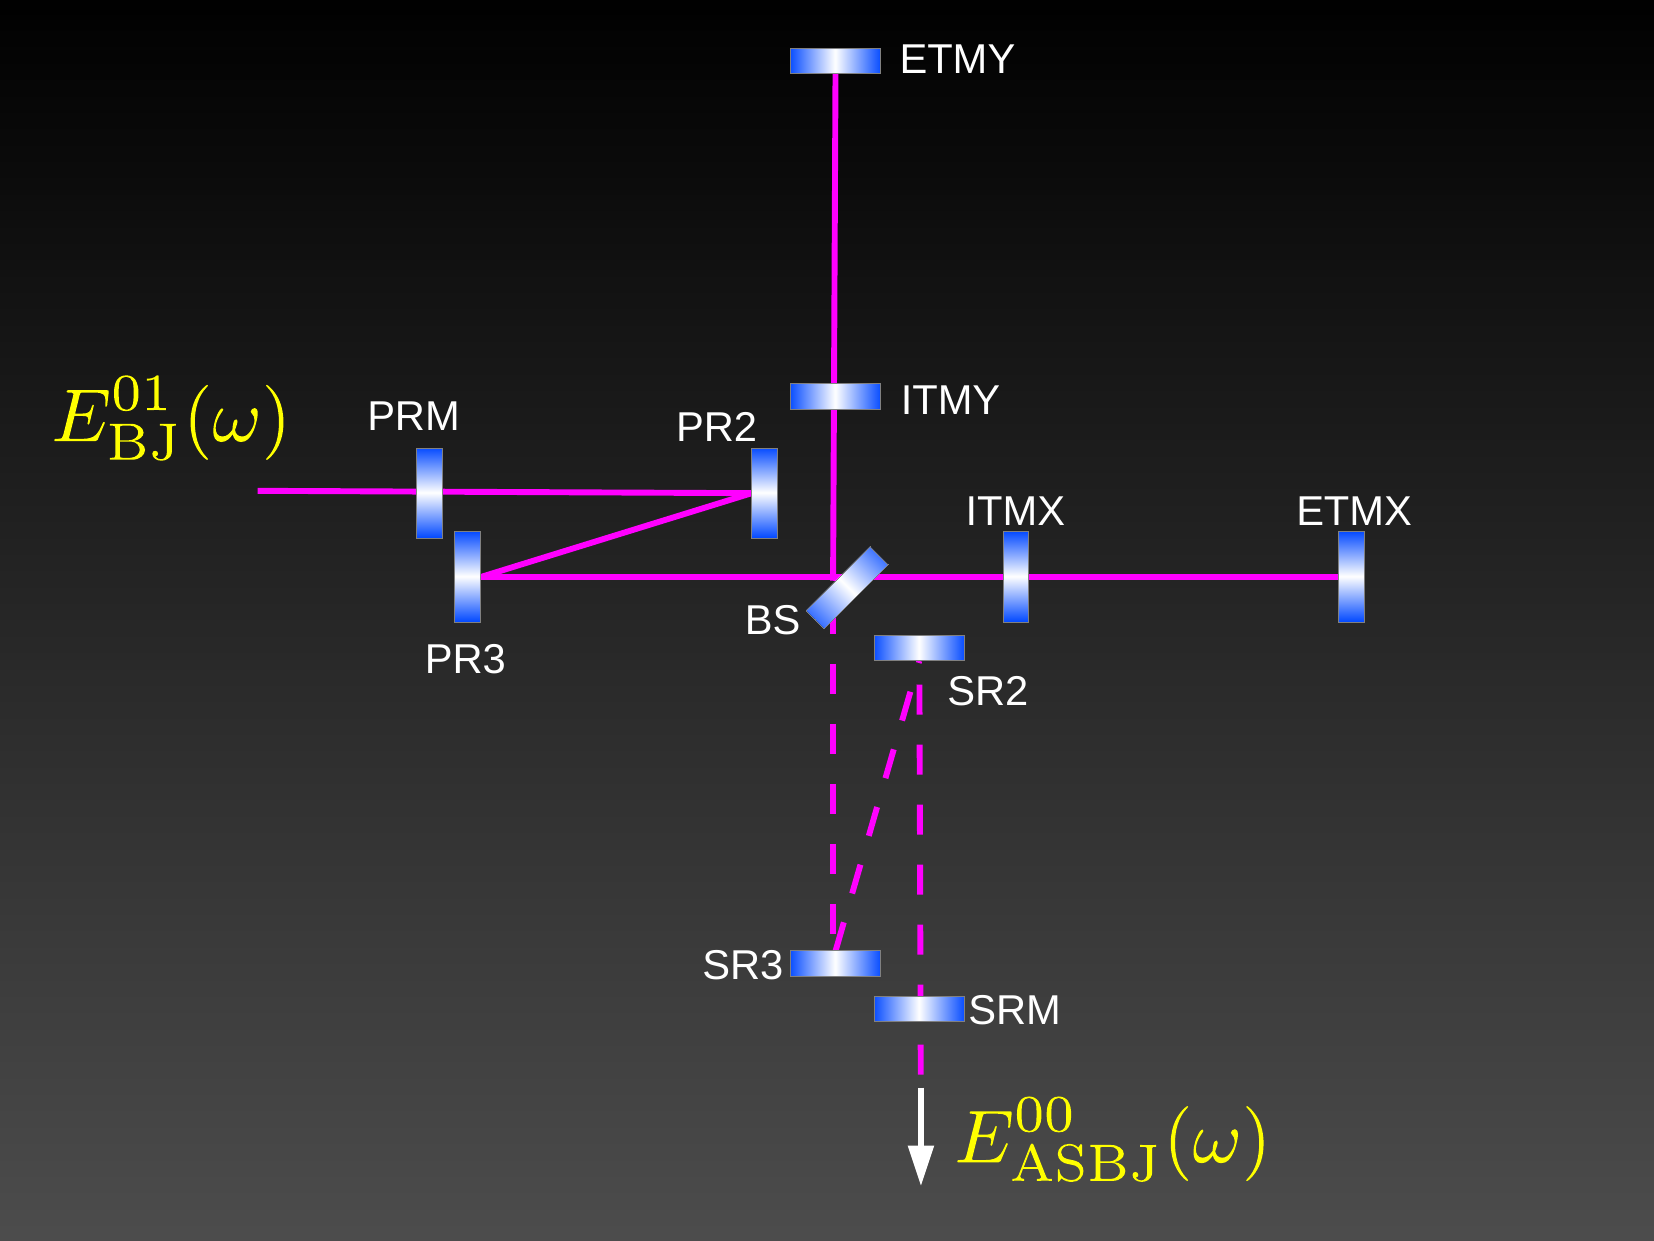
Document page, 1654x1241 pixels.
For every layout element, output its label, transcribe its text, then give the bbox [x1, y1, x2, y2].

text_box BS [729, 589, 816, 651]
text_box [1003, 546, 1029, 623]
text_box [1338, 546, 1365, 623]
text_box [790, 383, 881, 410]
text_box ITMY [886, 369, 1045, 445]
text_box SRM [953, 979, 1097, 1041]
text_box ETMY [884, 28, 1055, 94]
text_box PR2 [661, 396, 799, 458]
text_box [416, 448, 443, 539]
text_box [790, 48, 881, 74]
text_box PRM [352, 385, 507, 447]
text_box [751, 458, 778, 539]
text_box [803, 950, 881, 977]
text_box [874, 996, 965, 1022]
text_box PR3 [410, 628, 538, 690]
text_box ETMX [1281, 480, 1449, 546]
text_box [454, 531, 481, 623]
text_box ITMX [950, 480, 1102, 546]
text_box SR3 [687, 934, 803, 996]
text_box [816, 546, 889, 629]
picture [54, 375, 284, 461]
picture [957, 1096, 1264, 1182]
text_box [874, 635, 965, 661]
text_box SR2 [932, 660, 1069, 722]
